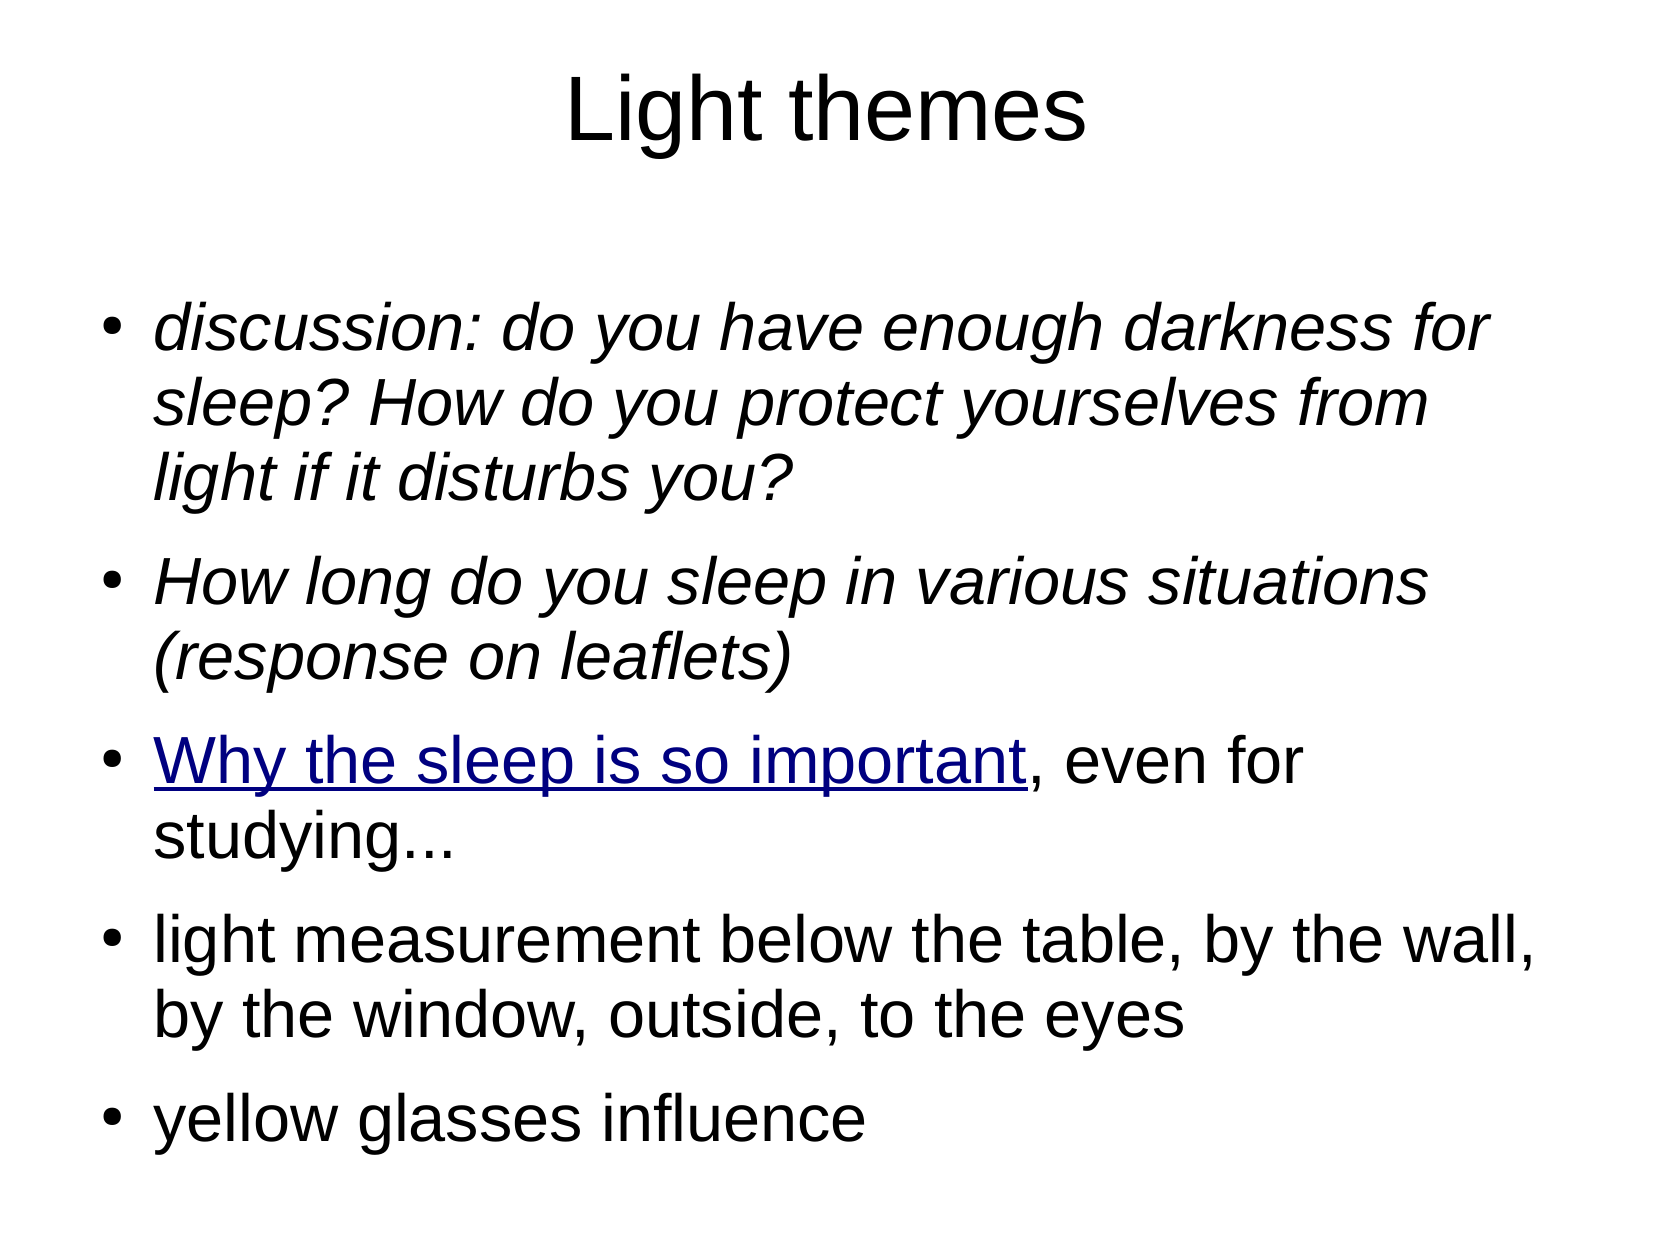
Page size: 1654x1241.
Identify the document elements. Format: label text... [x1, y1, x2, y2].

list discussion: do you have enough darkness for sleep? How do you protect yourselves from light if it disturbs you? How long do you sleep in various situations (response on leaflets) Why the sleep is so important, even for studying... light measurement below the table, by the wall, by the window, outside, to the eyes yellow glasses influence [82, 290, 1571, 1157]
title Light themes [82, 5, 1571, 213]
